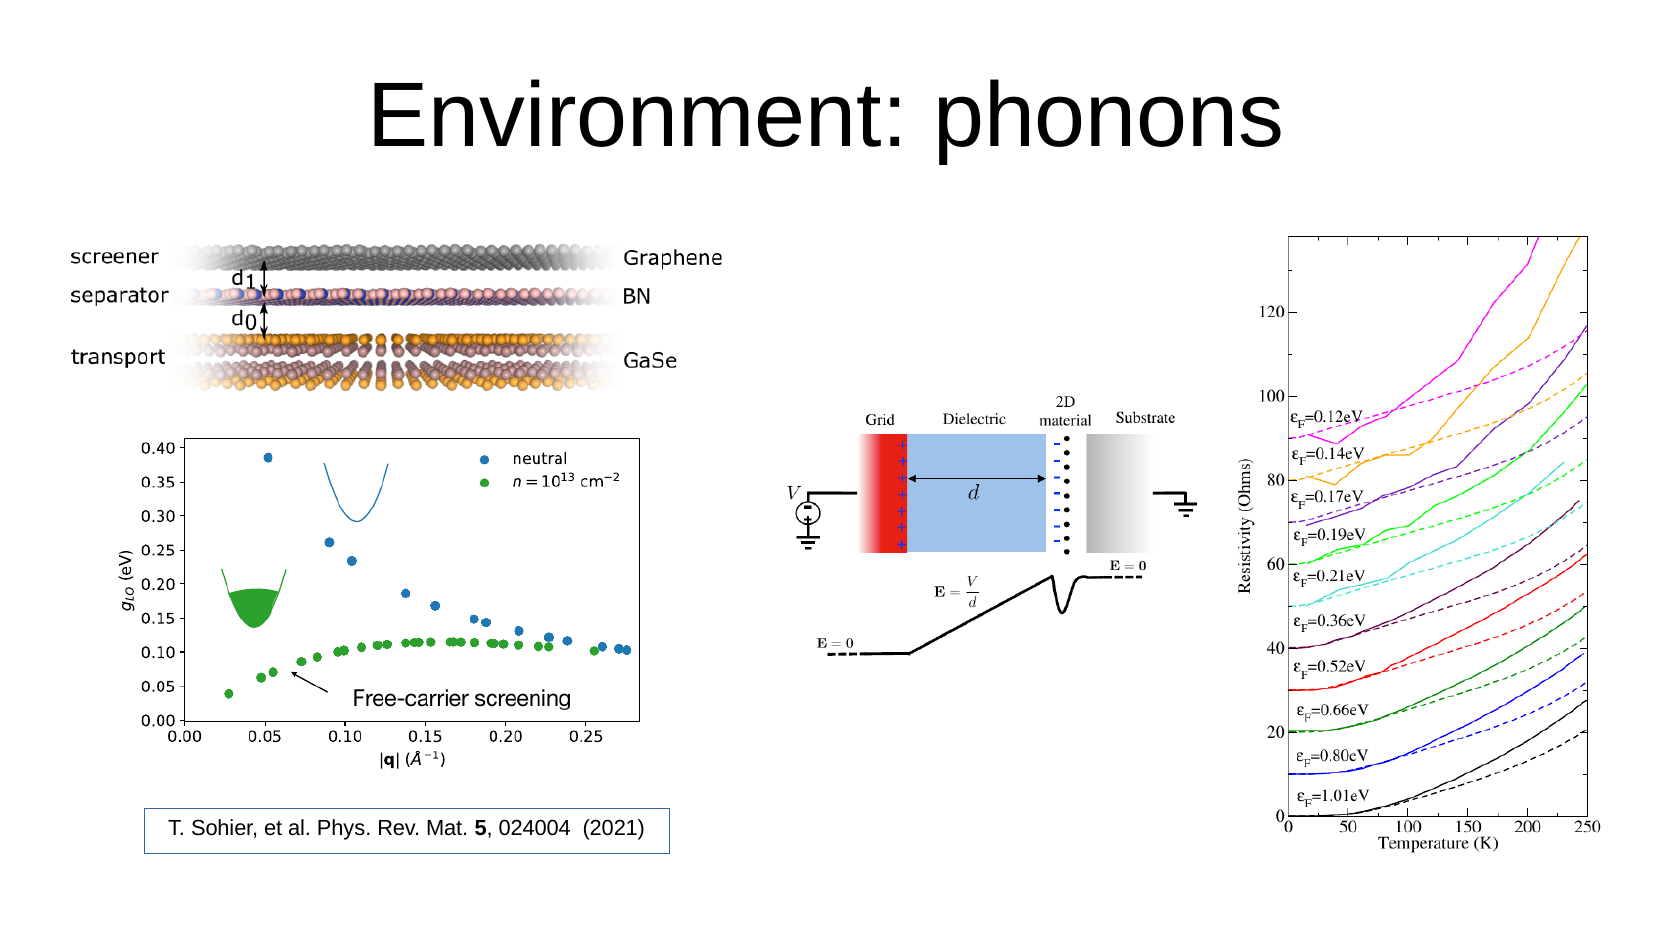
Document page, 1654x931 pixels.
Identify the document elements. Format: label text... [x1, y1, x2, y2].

picture [1230, 224, 1607, 857]
picture [54, 208, 730, 775]
title Environment: phonons [82, 37, 1571, 193]
text_box T. Sohier, et al. Phys. Rev. Mat. 5, 024004 (2021) [144, 808, 670, 854]
picture [774, 392, 1221, 665]
